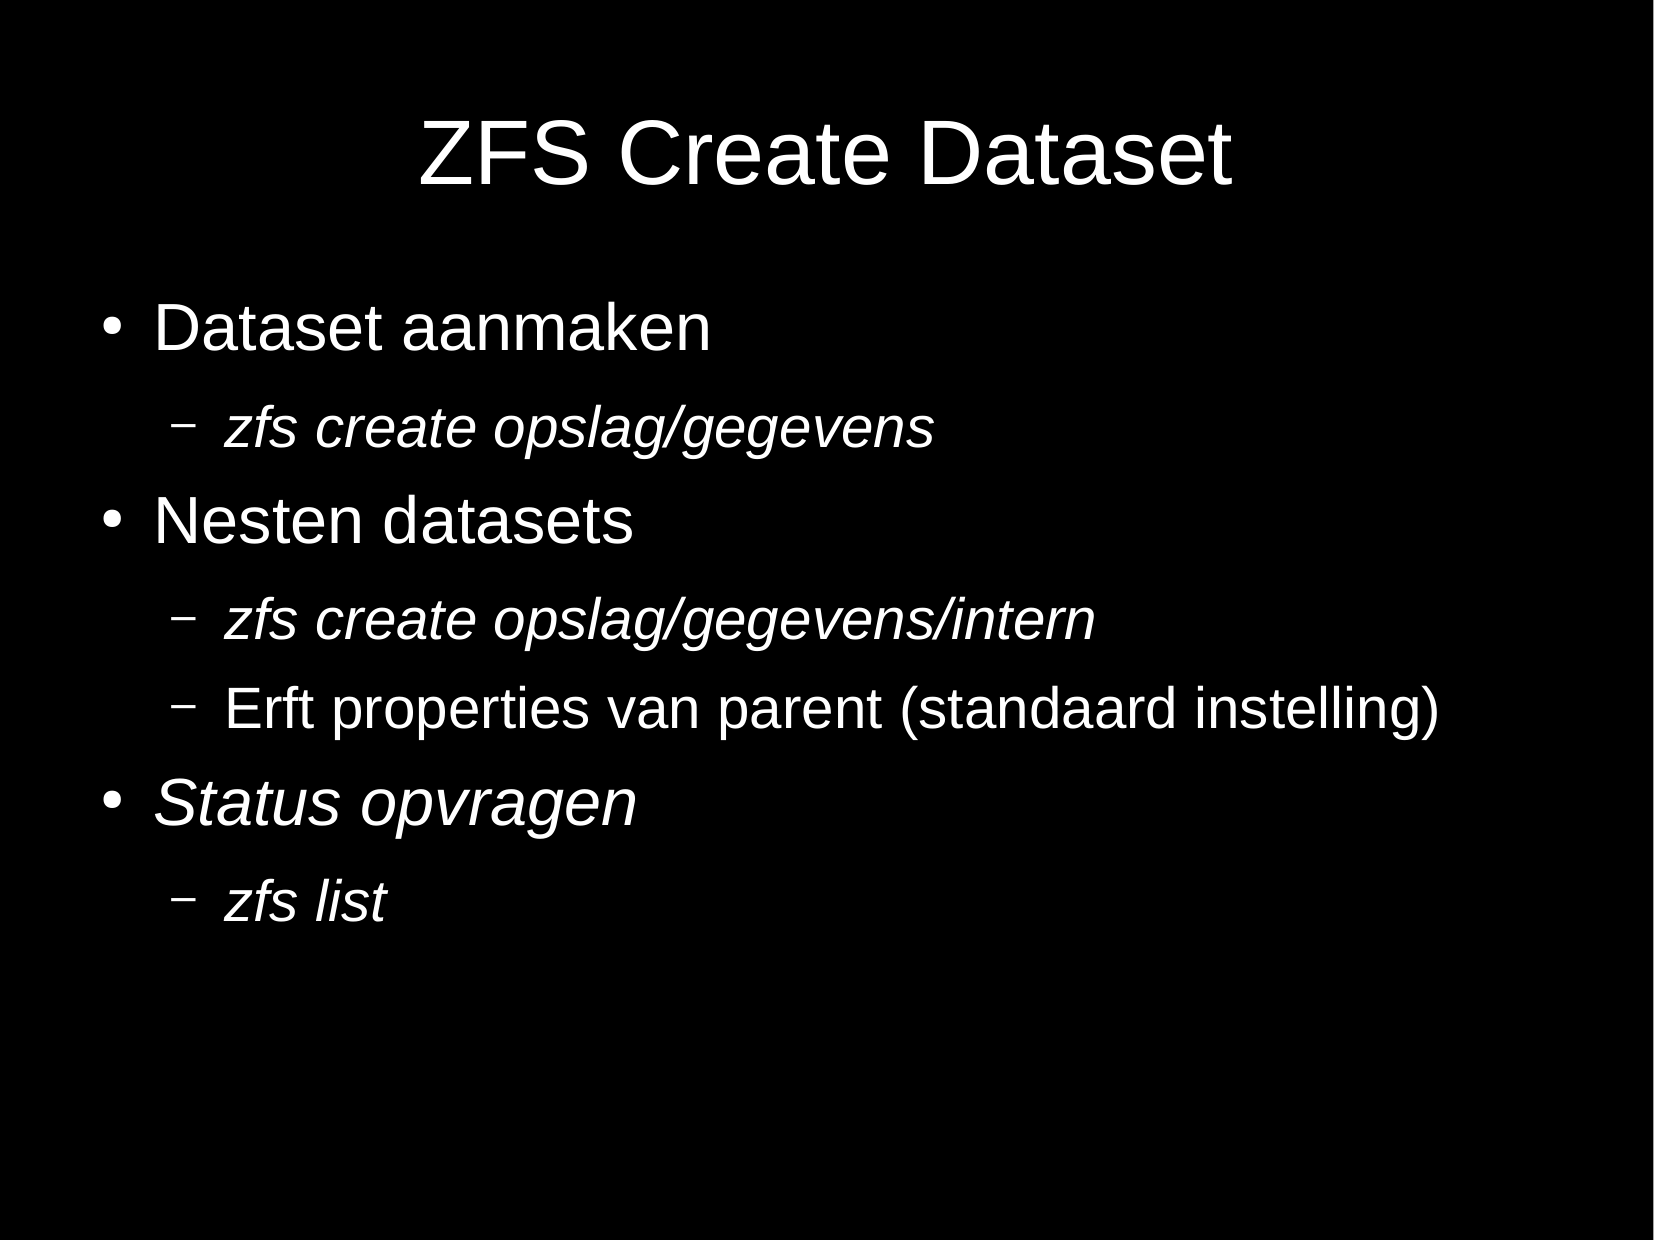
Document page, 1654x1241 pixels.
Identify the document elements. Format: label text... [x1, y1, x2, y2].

list Dataset aanmaken zfs create opslag/gegevens Nesten datasets zfs create opslag/gegevens/intern Erft properties van parent (standaard instelling) Status opvragen zfs list [82, 290, 1571, 1010]
title ZFS Create Dataset [82, 49, 1571, 257]
